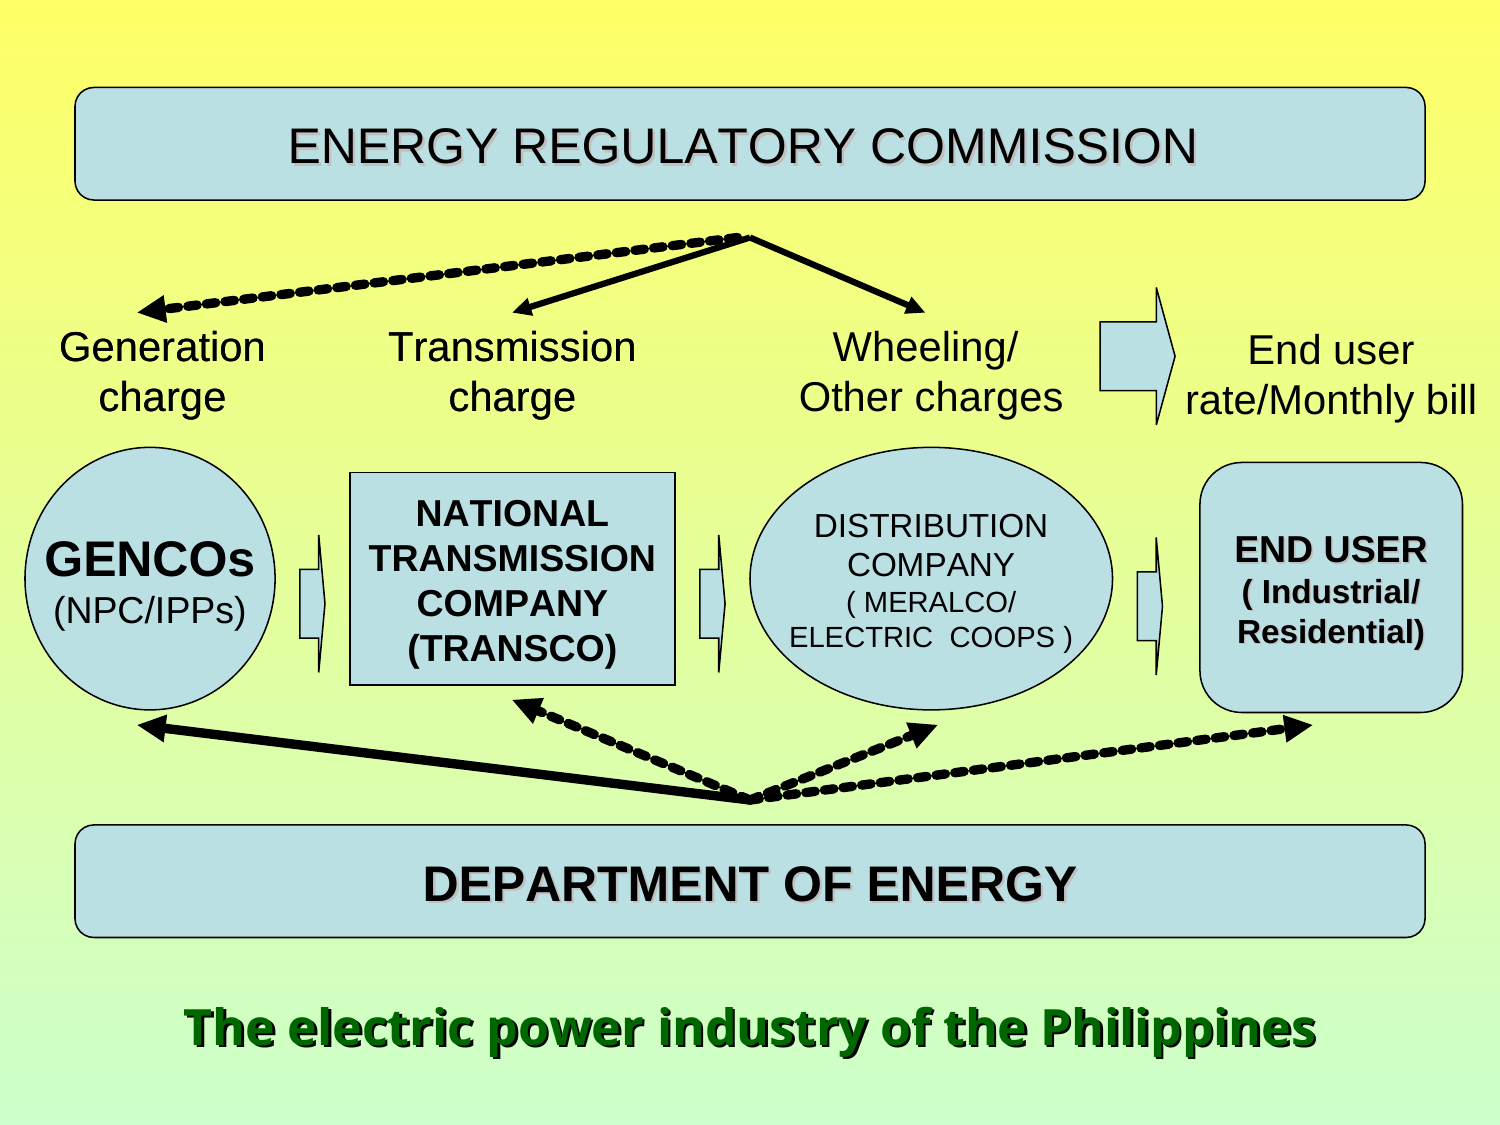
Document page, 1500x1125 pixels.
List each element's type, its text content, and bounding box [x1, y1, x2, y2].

text_box [1100, 287, 1176, 426]
text_box END USER ( Industrial/ Residential) [1199, 462, 1463, 713]
text_box Generation charge [12, 312, 313, 428]
text_box GENCOs (NPC/IPPs) [24, 447, 276, 710]
text_box NATIONAL TRANSMISSION COMPANY (TRANSCO) [349, 472, 675, 685]
text_box DISTRIBUTION COMPANY ( MERALCO/ ELECTRIC COOPS ) [750, 447, 1113, 710]
text_box Transmission charge [362, 312, 663, 428]
text_box [299, 534, 325, 673]
text_box End user rate/Monthly bill [1162, 315, 1500, 431]
text_box Wheeling/ Other charges [762, 312, 1100, 428]
subtitle The electric power industry of the Philippines [0, 987, 1500, 1088]
text_box [699, 534, 726, 673]
text_box ENERGY REGULATORY COMMISSION [75, 87, 1426, 201]
text_box [1137, 537, 1163, 676]
text_box DEPARTMENT OF ENERGY [75, 824, 1426, 938]
